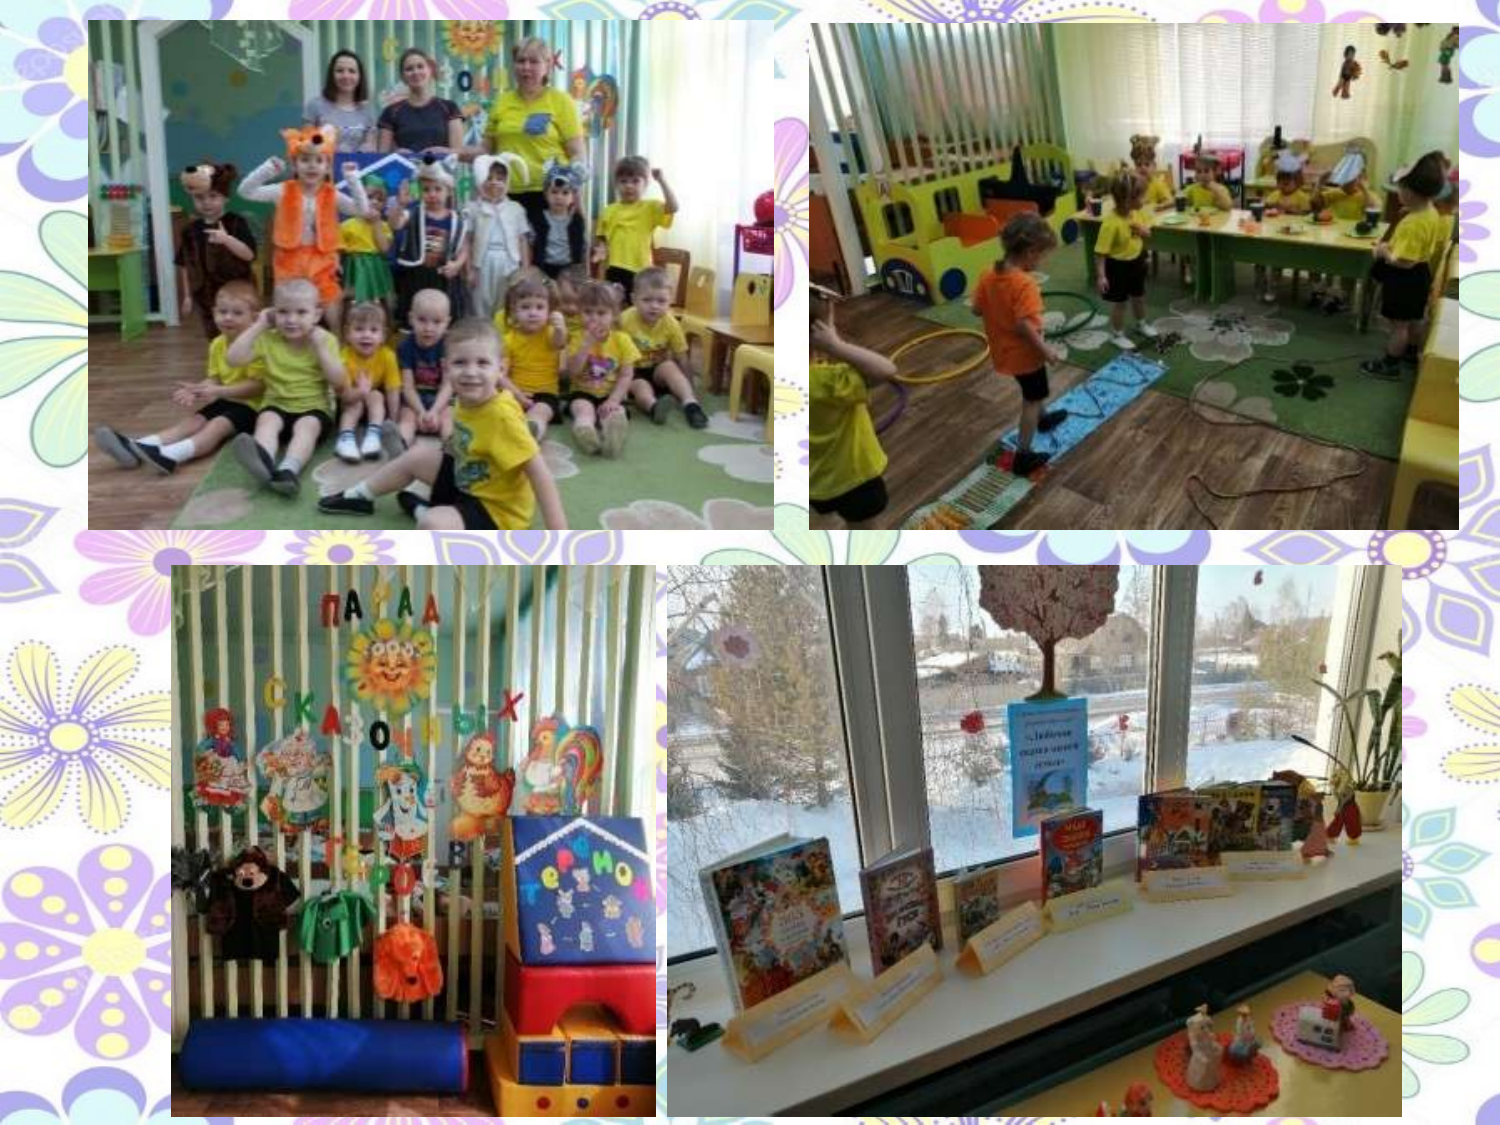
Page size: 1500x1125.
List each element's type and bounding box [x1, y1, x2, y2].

picture [809, 23, 1459, 530]
picture [88, 20, 774, 530]
picture [171, 565, 656, 1117]
picture [667, 565, 1402, 1117]
